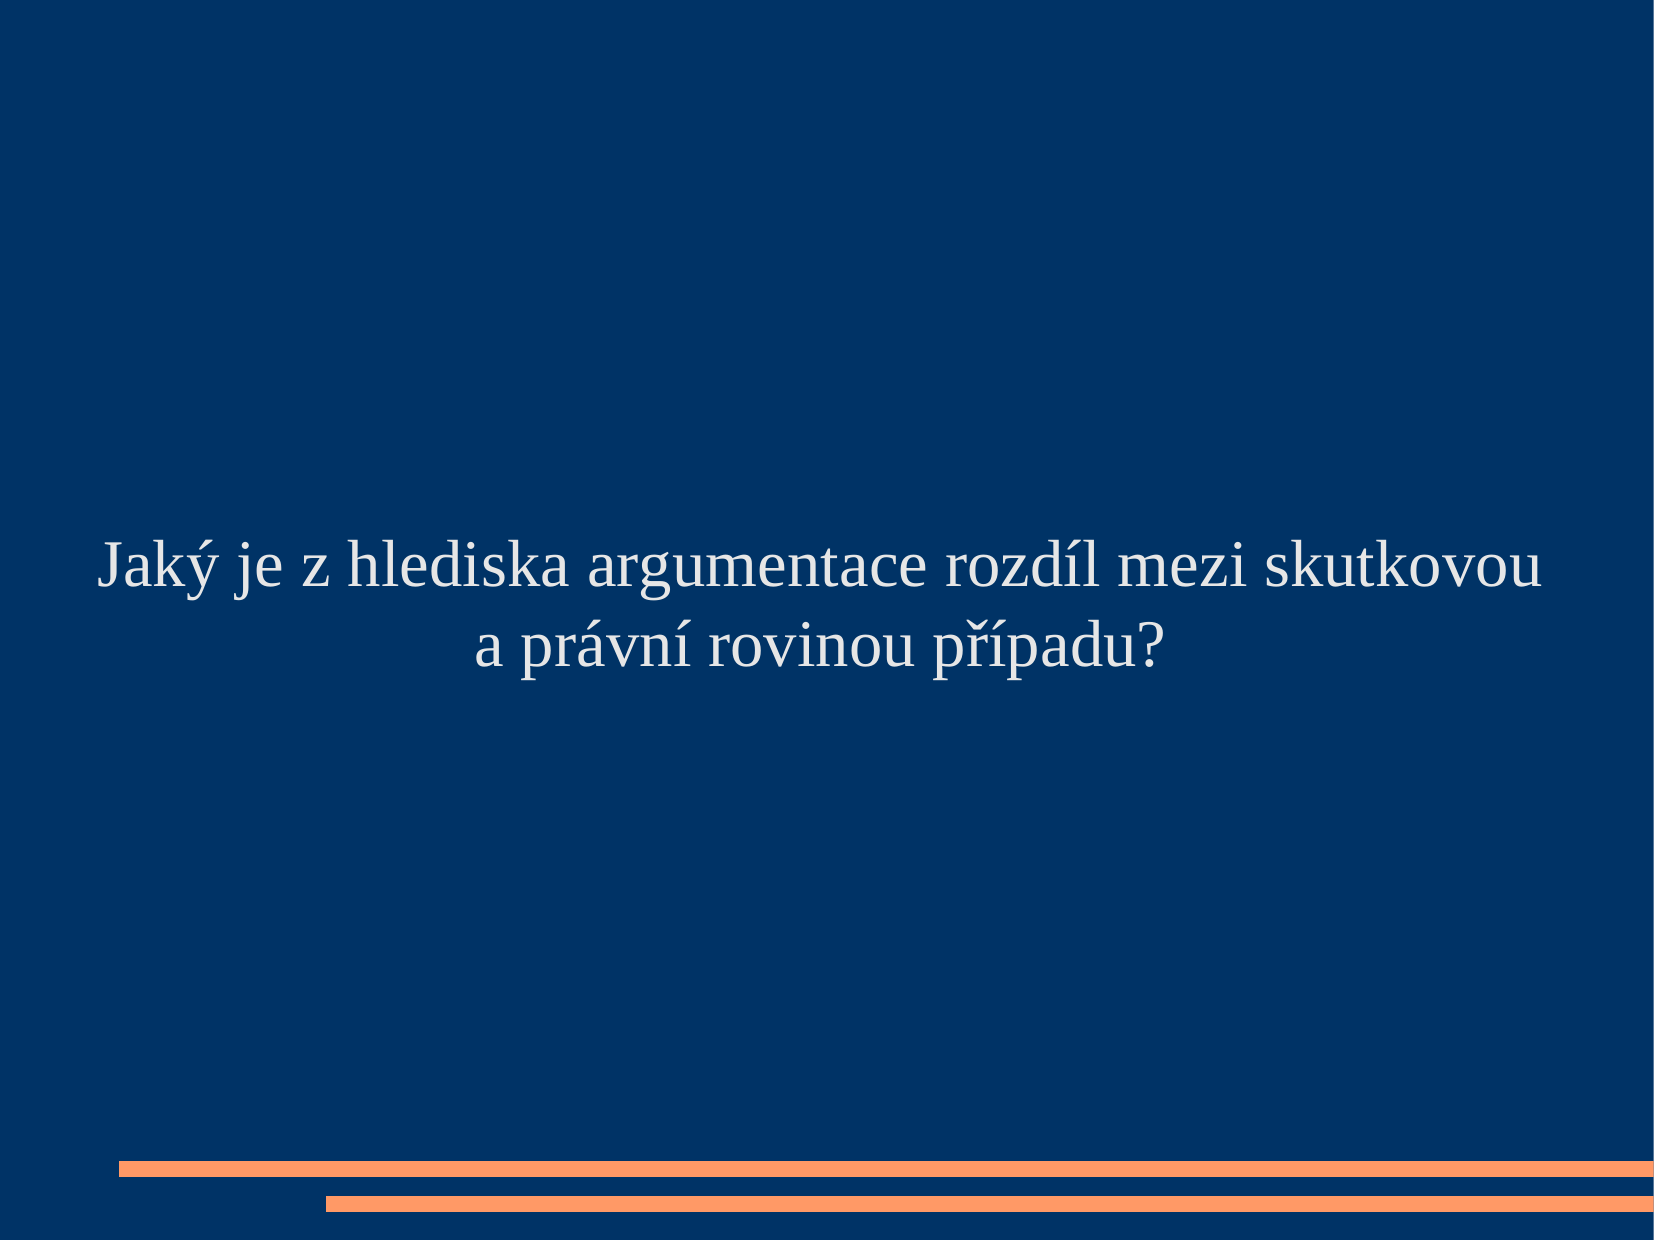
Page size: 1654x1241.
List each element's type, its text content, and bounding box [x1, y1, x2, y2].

text_box Jaký je z hlediska argumentace rozdíl mezi skutkovou a právní rovinou případu? [95, 520, 1548, 1241]
